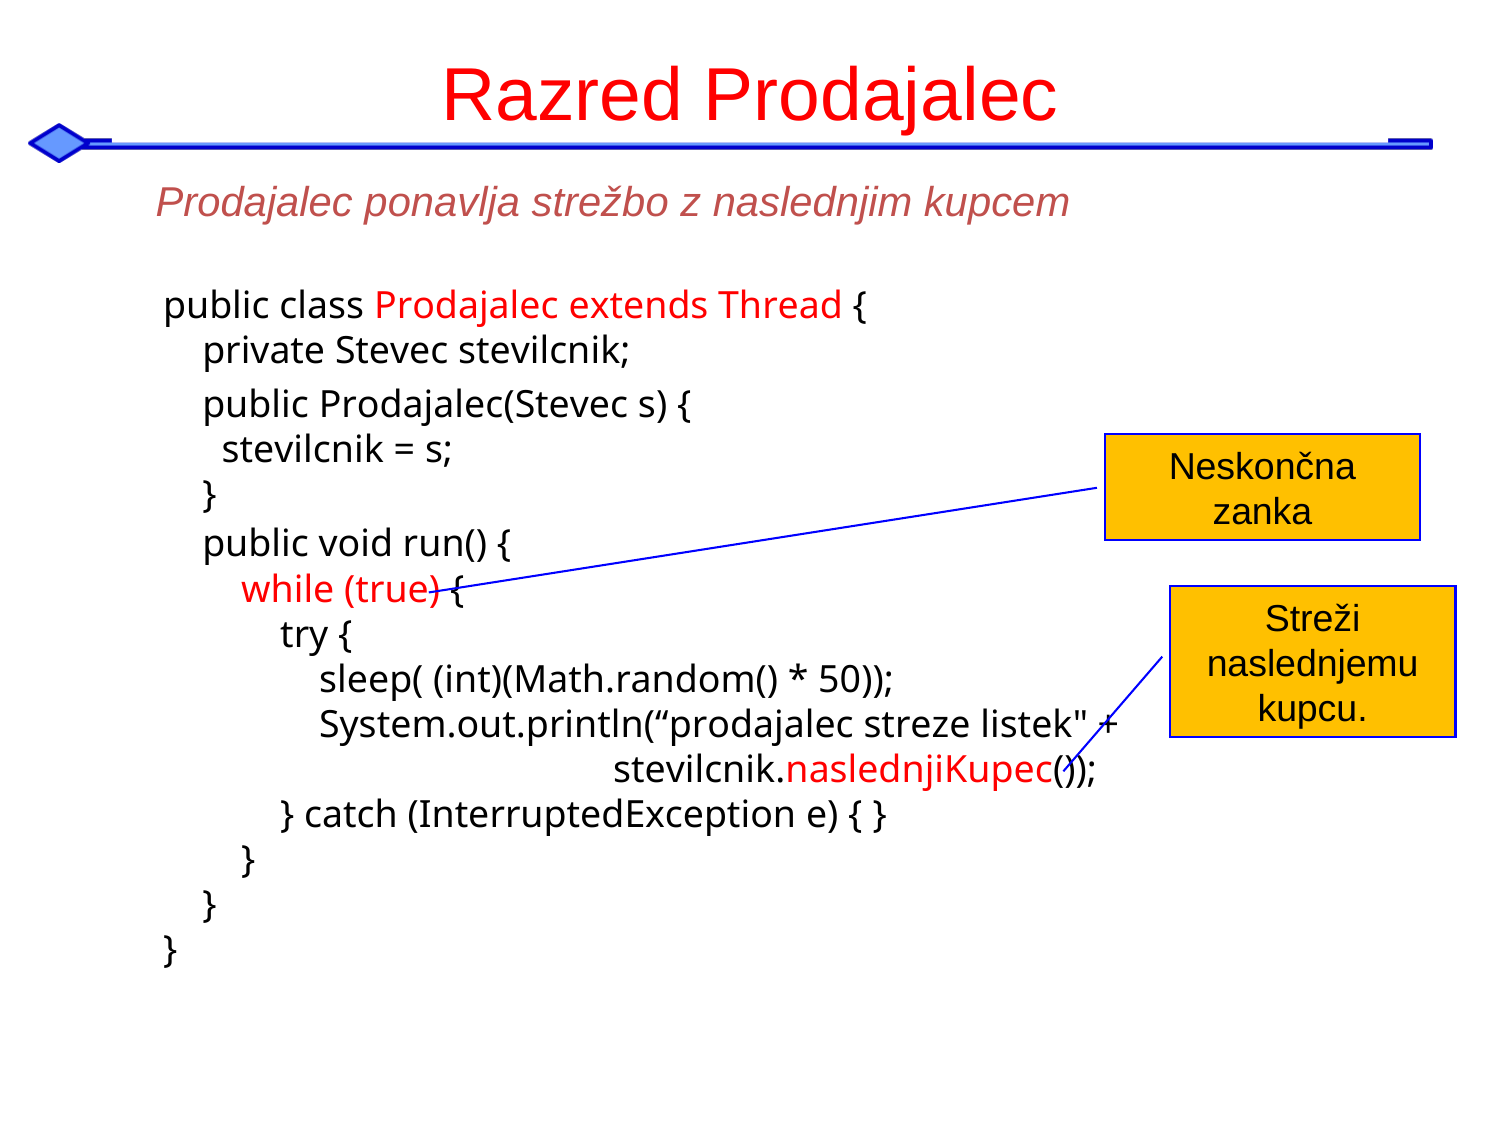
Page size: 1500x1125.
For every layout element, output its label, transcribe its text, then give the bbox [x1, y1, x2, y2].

text_box Streži naslednjemu kupcu. [1170, 586, 1455, 737]
title Razred Prodajalec [111, 37, 1389, 143]
text_box public class Prodajalec extends Thread { private Stevec stevilcnik; public Prodajalec(Stevec s) { stevilcnik = s; } public void run() { while (true) { try { sleep( (int)(Math.random() * 50)); System.out.println(“prodajalec streze listek" + stevilcnik.naslednjiKupec()); } catch (InterruptedException e) { } } } } [148, 273, 1342, 978]
picture [28, 123, 1433, 163]
text_box Prodajalec ponavlja strežbo z naslednjim kupcem [140, 167, 1086, 233]
text_box Neskončna zanka [1105, 434, 1420, 540]
